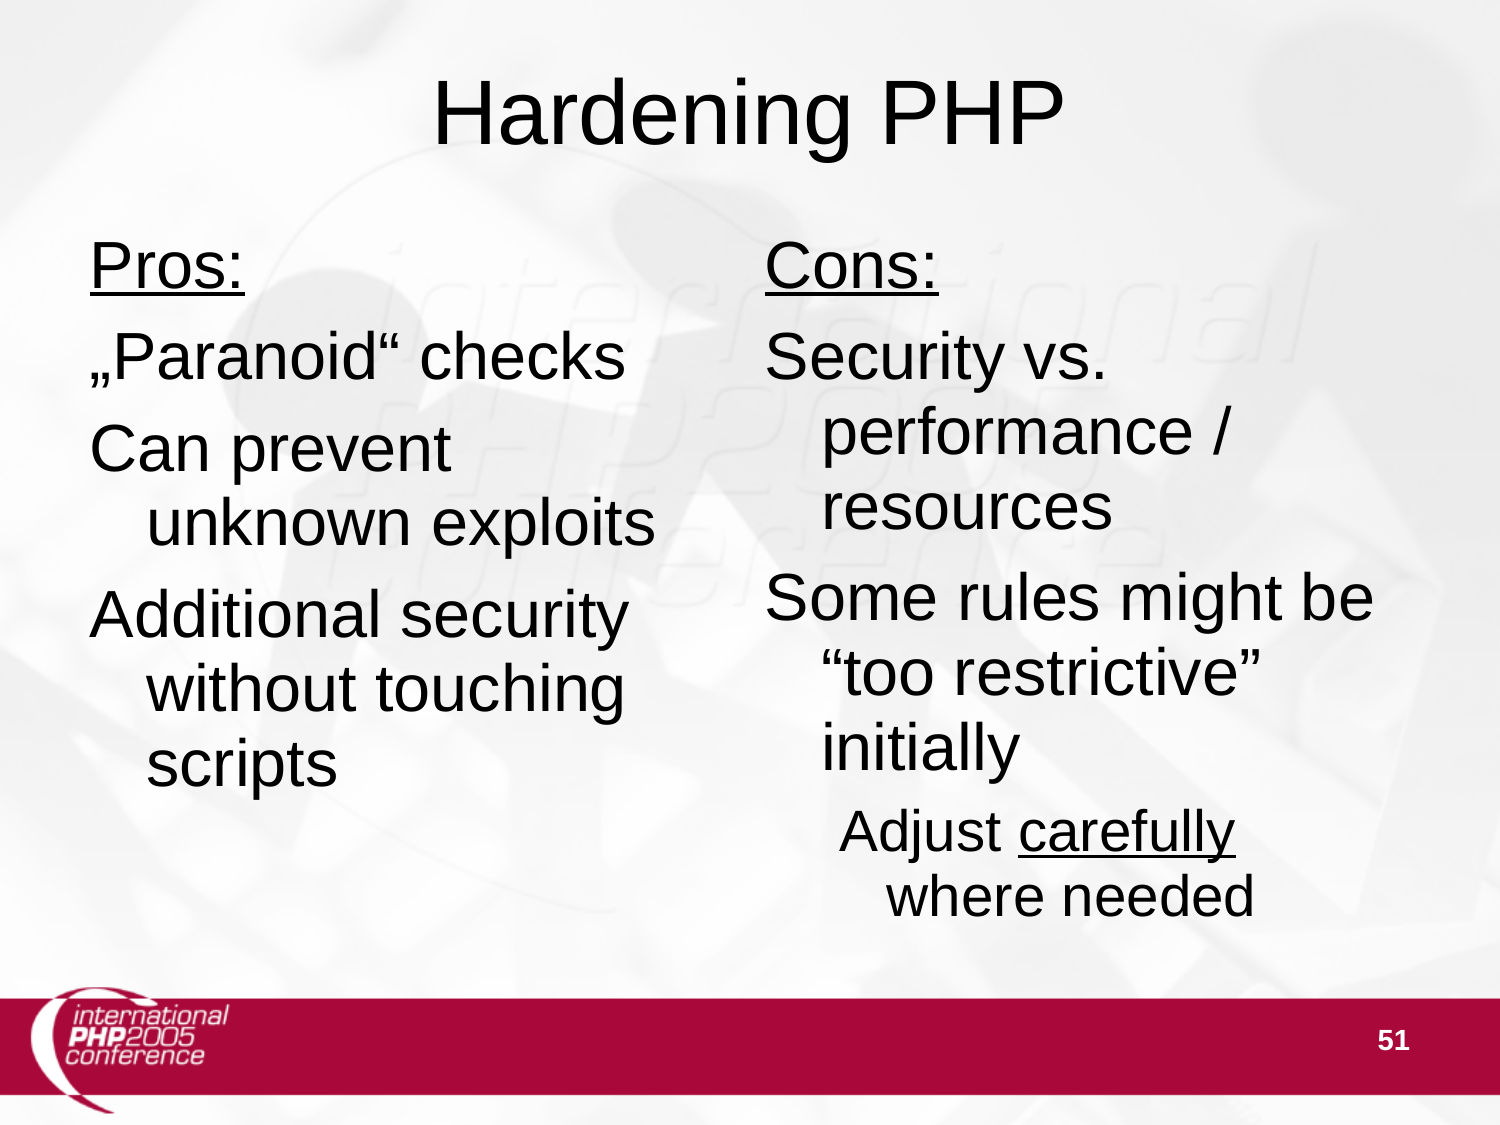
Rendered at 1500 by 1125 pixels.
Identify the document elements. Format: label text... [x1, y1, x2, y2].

list Pros: „Paranoid“ checks Can prevent unknown exploits Additional security without touching scripts [75, 220, 750, 976]
title Hardening PHP [75, 18, 1426, 207]
picture [0, 0, 1500, 1125]
list Cons: Security vs. performance / resources Some rules might be “too restrictive” initially Adjust carefully where needed [750, 220, 1426, 977]
